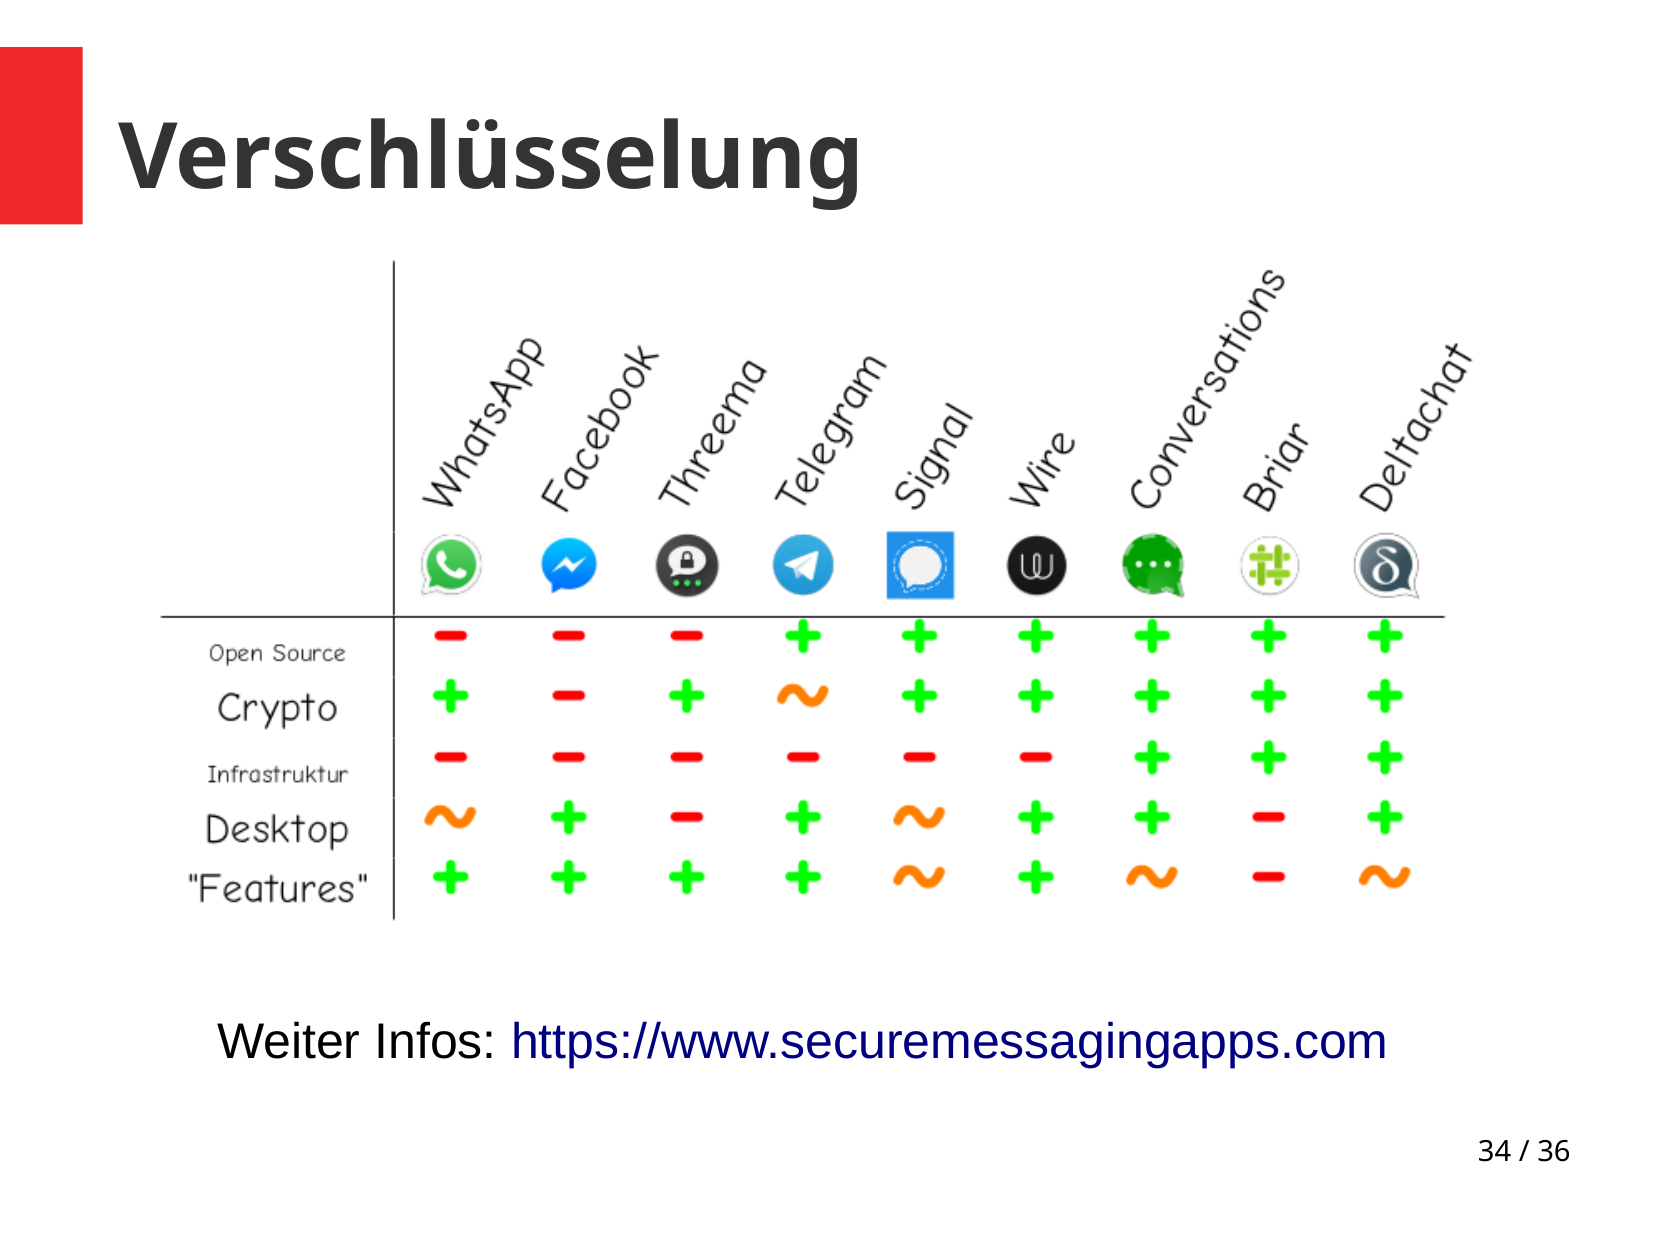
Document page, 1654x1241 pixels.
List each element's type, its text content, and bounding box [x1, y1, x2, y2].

text_box Weiter Infos: https://www.securemessagingapps.com [202, 1005, 1404, 1077]
title Verschlüsselung [118, 49, 1571, 257]
picture [149, 224, 1504, 944]
